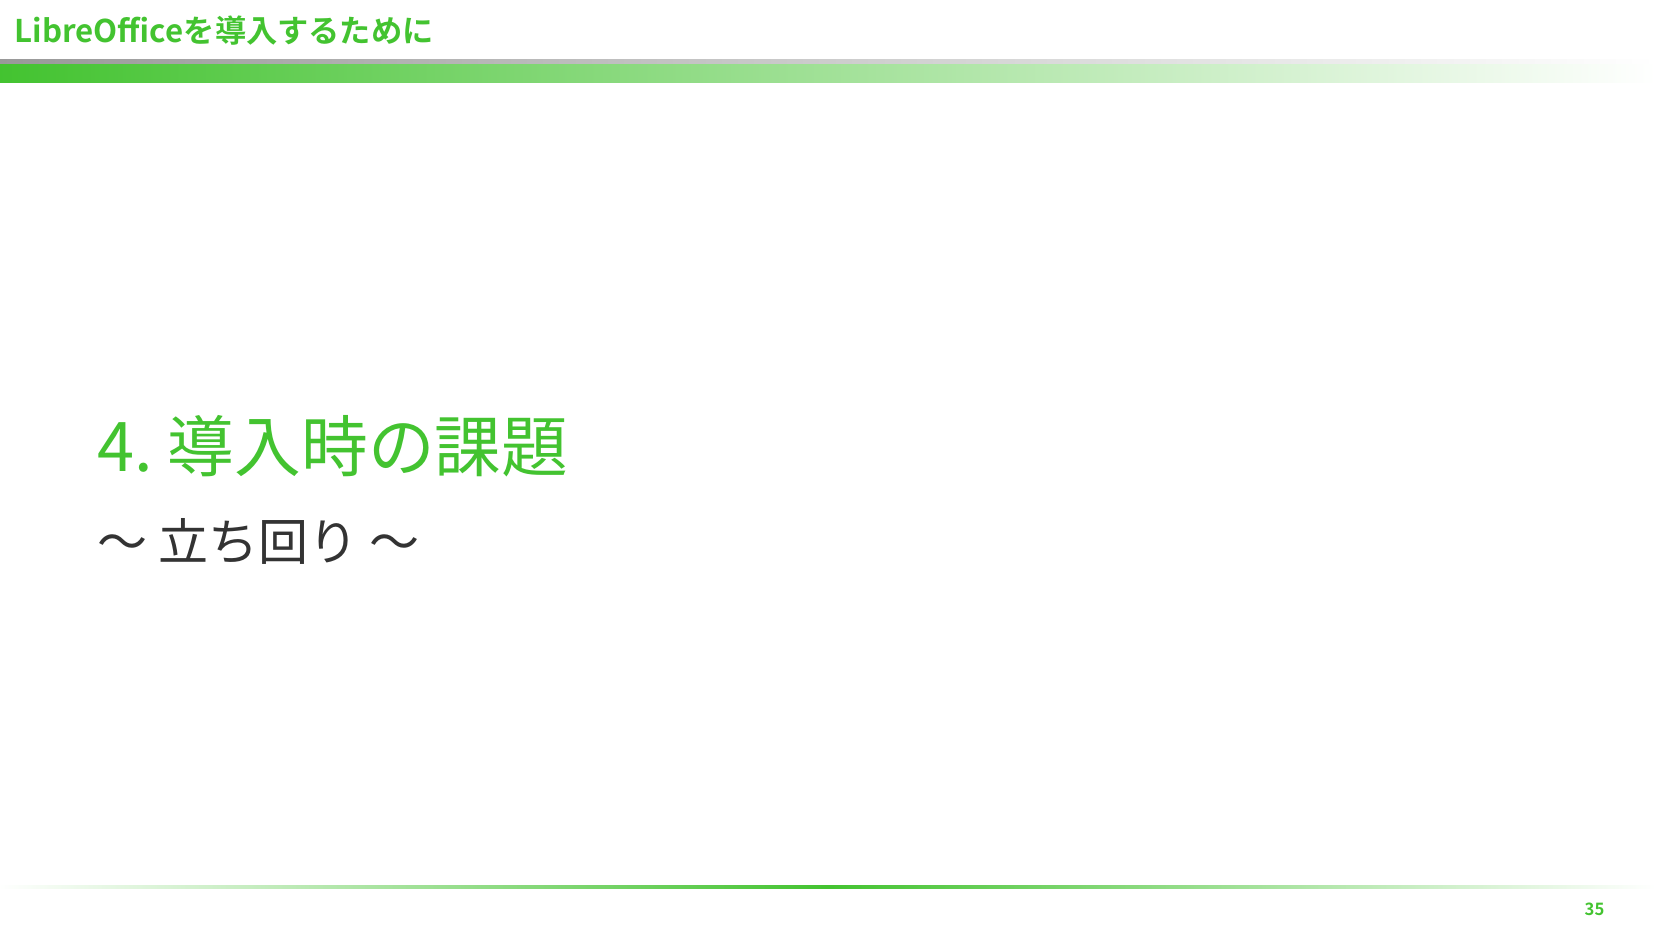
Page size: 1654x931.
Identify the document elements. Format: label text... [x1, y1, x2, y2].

text_box <番号> [1535, 888, 1654, 928]
text_box LibreOfficeを導入するために [0, 0, 1376, 59]
text_box 4. 導入時の課題 〜 立ち回り 〜 [82, 129, 1565, 839]
text_box [0, 885, 1654, 889]
text_box [0, 59, 1654, 83]
